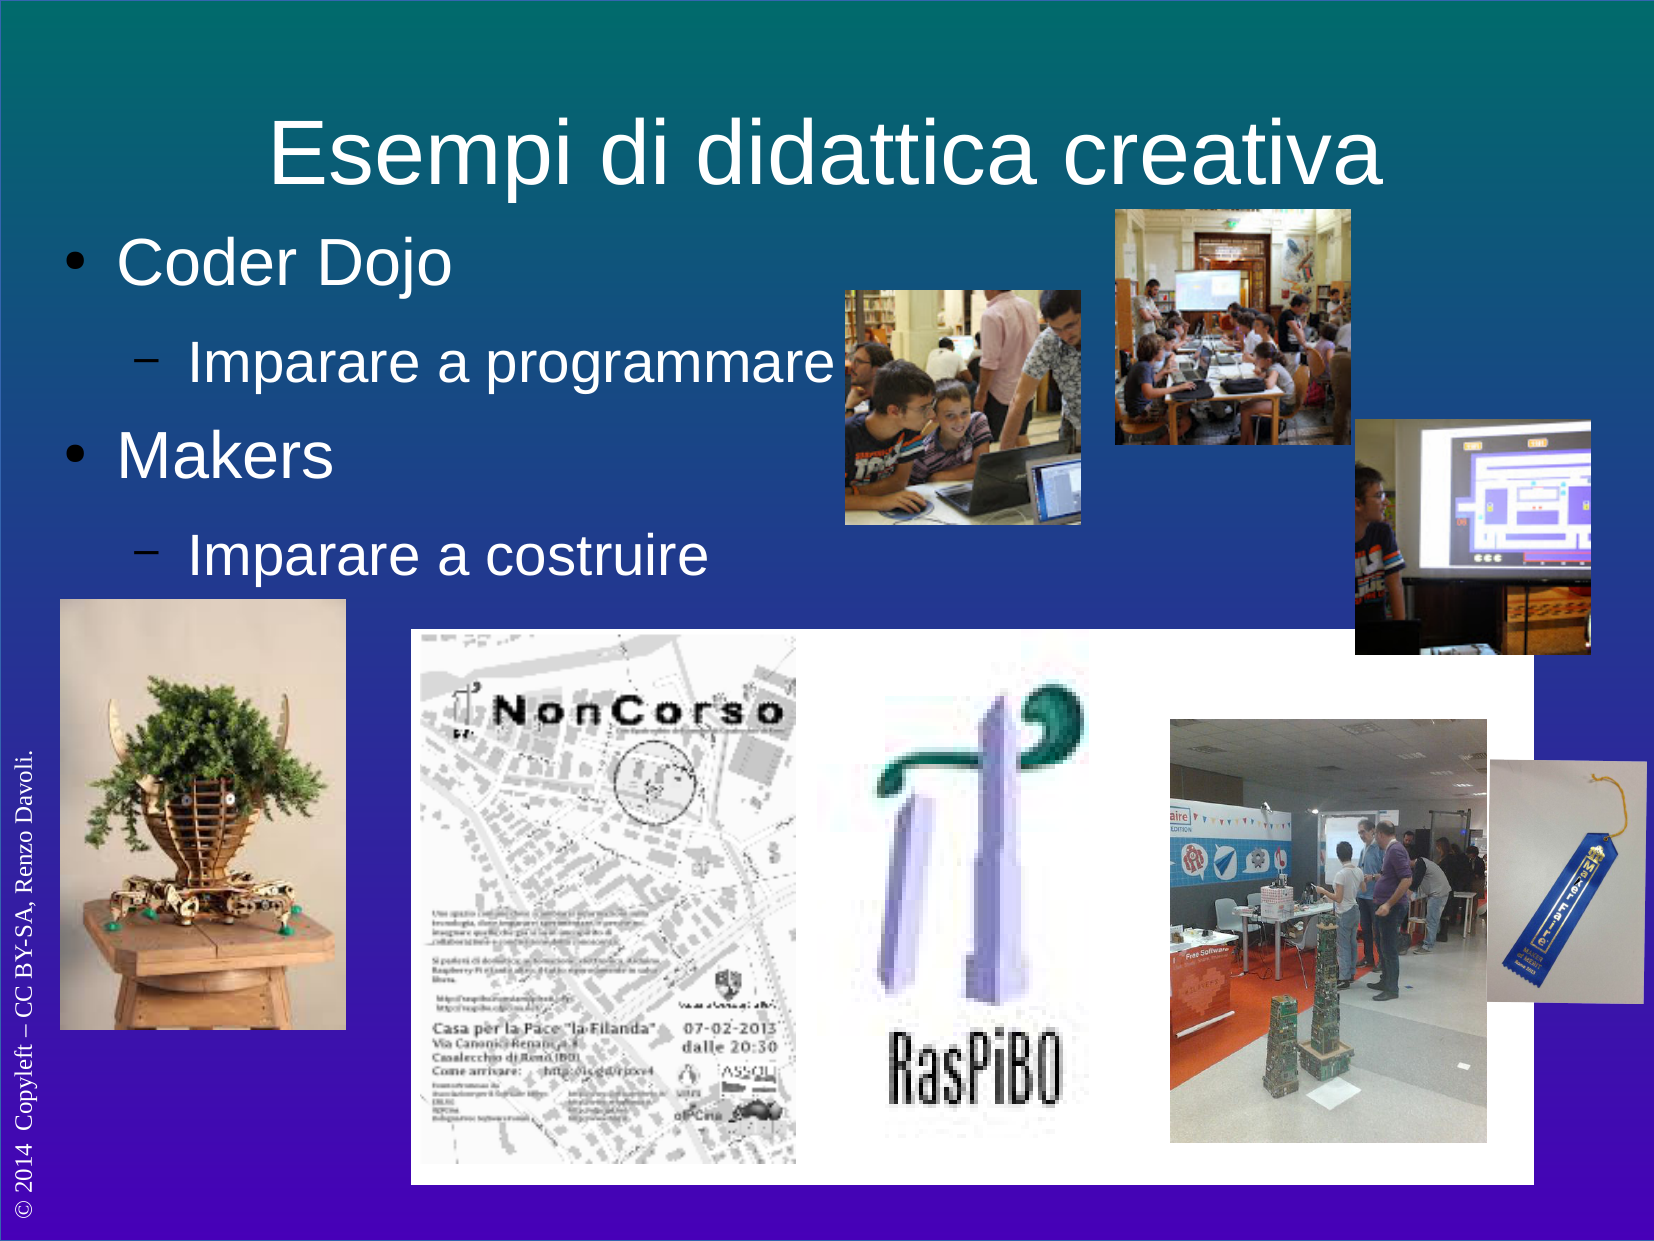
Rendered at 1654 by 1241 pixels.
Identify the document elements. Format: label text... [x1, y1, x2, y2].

picture [1355, 419, 1591, 655]
picture [1115, 209, 1351, 445]
list Coder Dojo Imparare a programmare Makers Imparare a costruire [45, 225, 1534, 945]
title Esempi di didattica creativa [82, 49, 1571, 257]
picture [60, 599, 346, 1030]
picture [845, 290, 1081, 525]
picture [411, 633, 1647, 1186]
